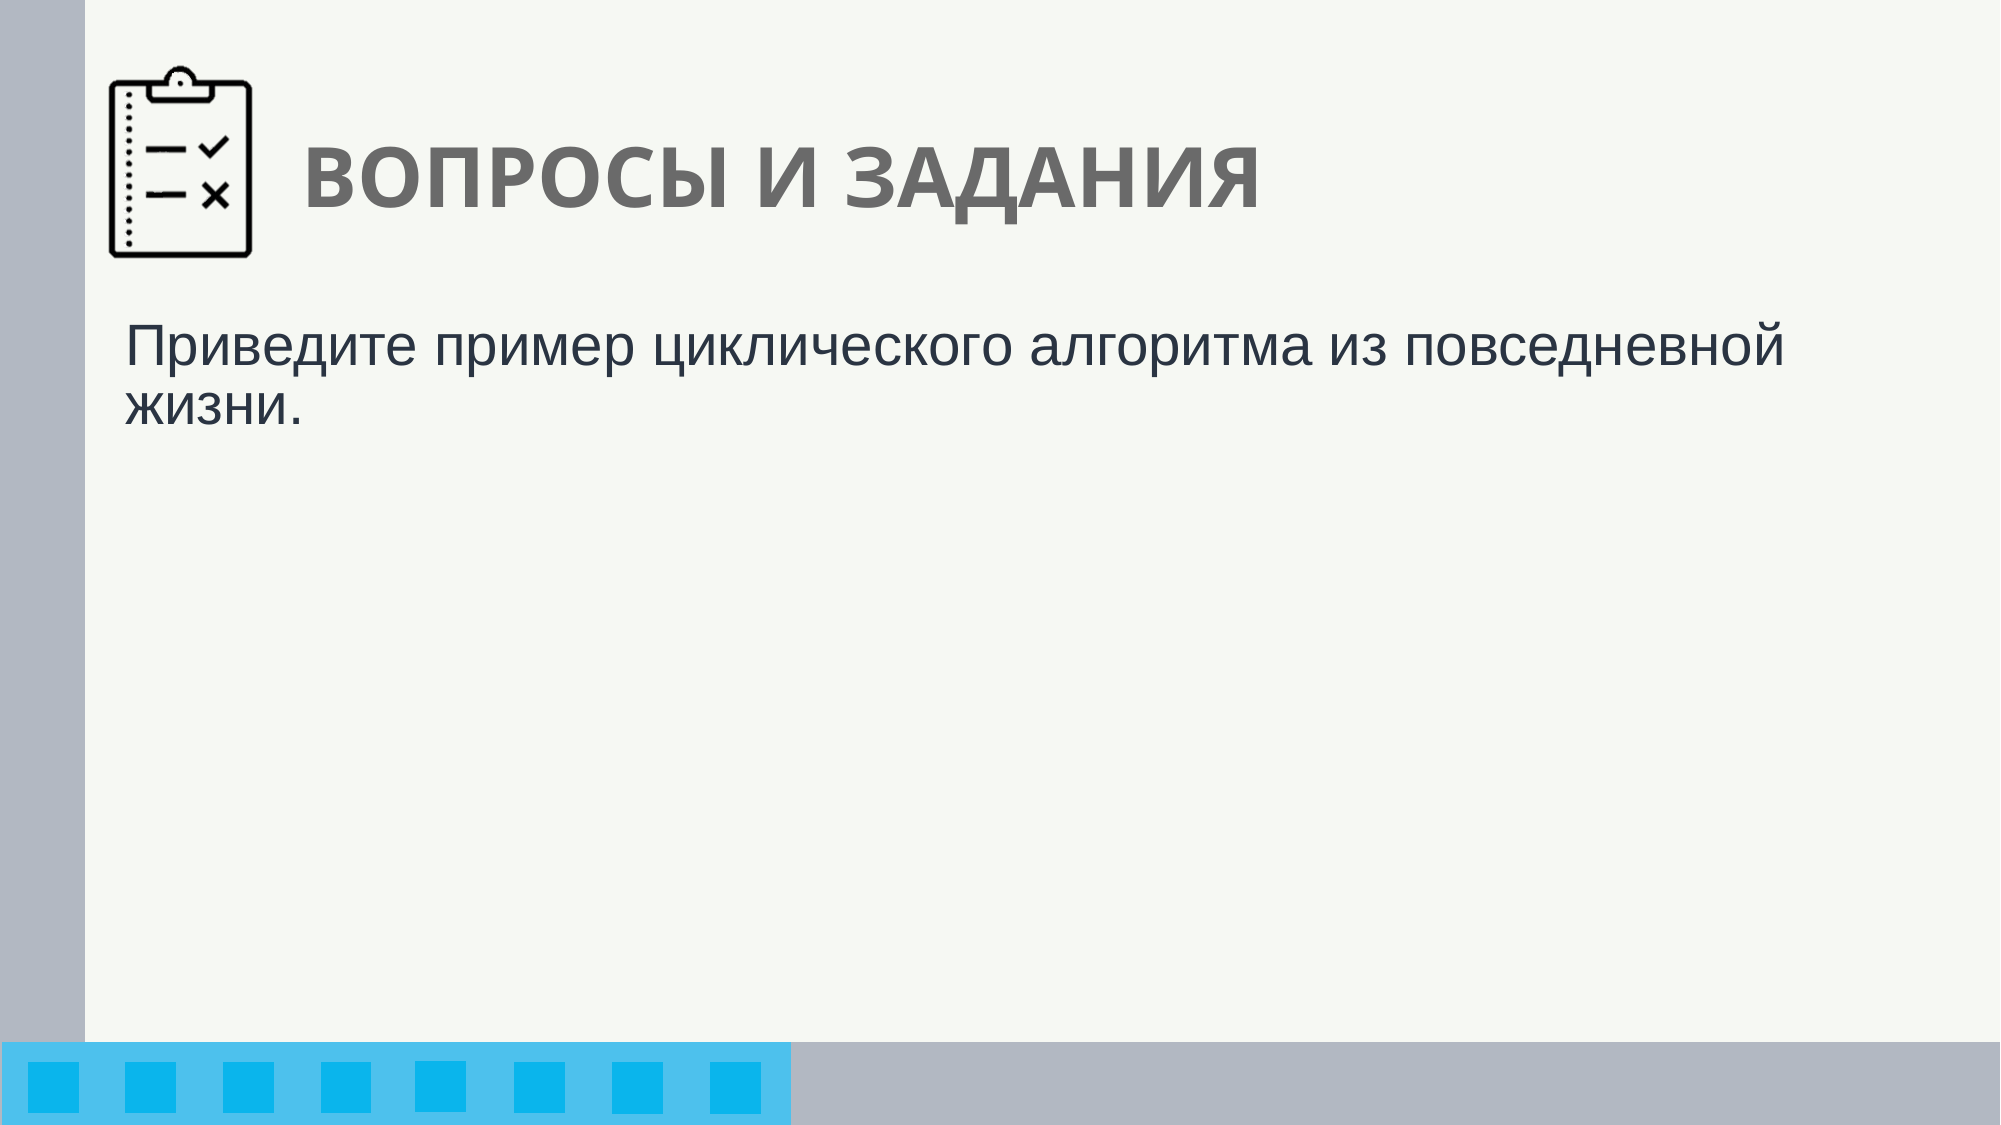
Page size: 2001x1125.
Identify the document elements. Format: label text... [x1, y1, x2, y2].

title ВОПРОСЫ И ЗАДАНИЯ [285, 67, 1892, 286]
list Приведите пример циклического алгоритма из повседневной жизни. [110, 311, 1892, 1058]
